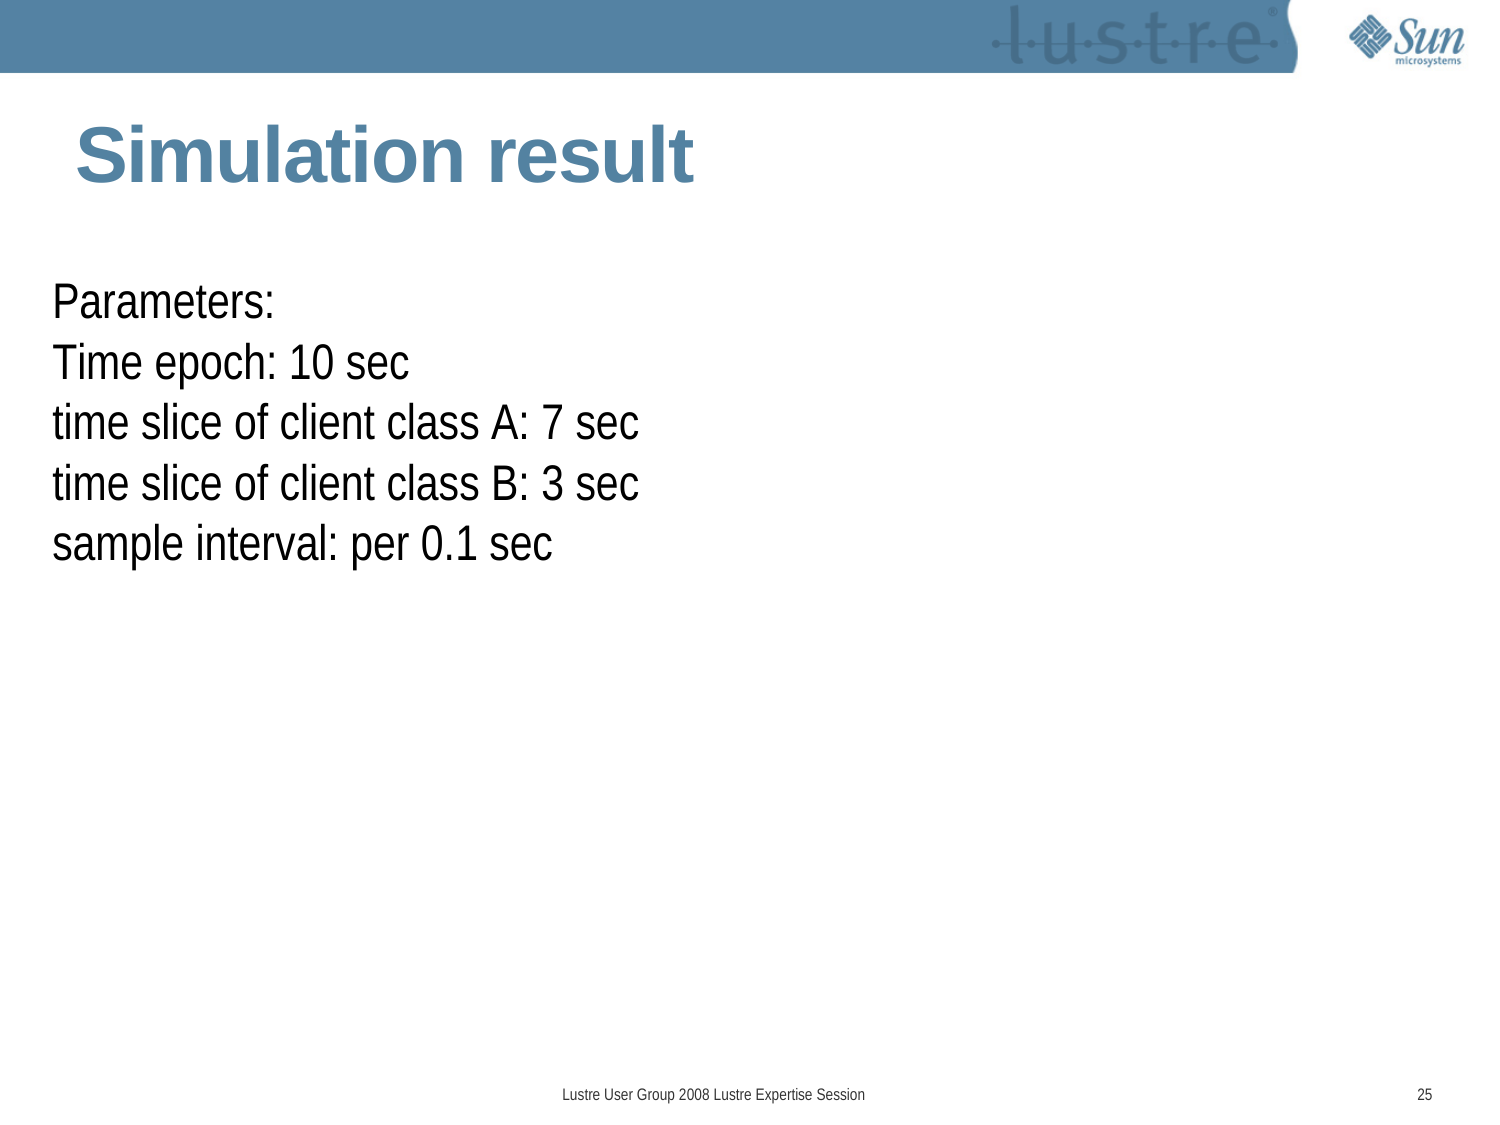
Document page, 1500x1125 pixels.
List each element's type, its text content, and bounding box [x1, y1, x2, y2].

title Simulation result [75, 122, 1437, 227]
picture [0, 0, 1500, 91]
text_box Parameters: Time epoch: 10 sec time slice of client class A: 7 sec time slice of client class B: 3 sec sample interval: per 0.1 sec [37, 275, 1163, 585]
